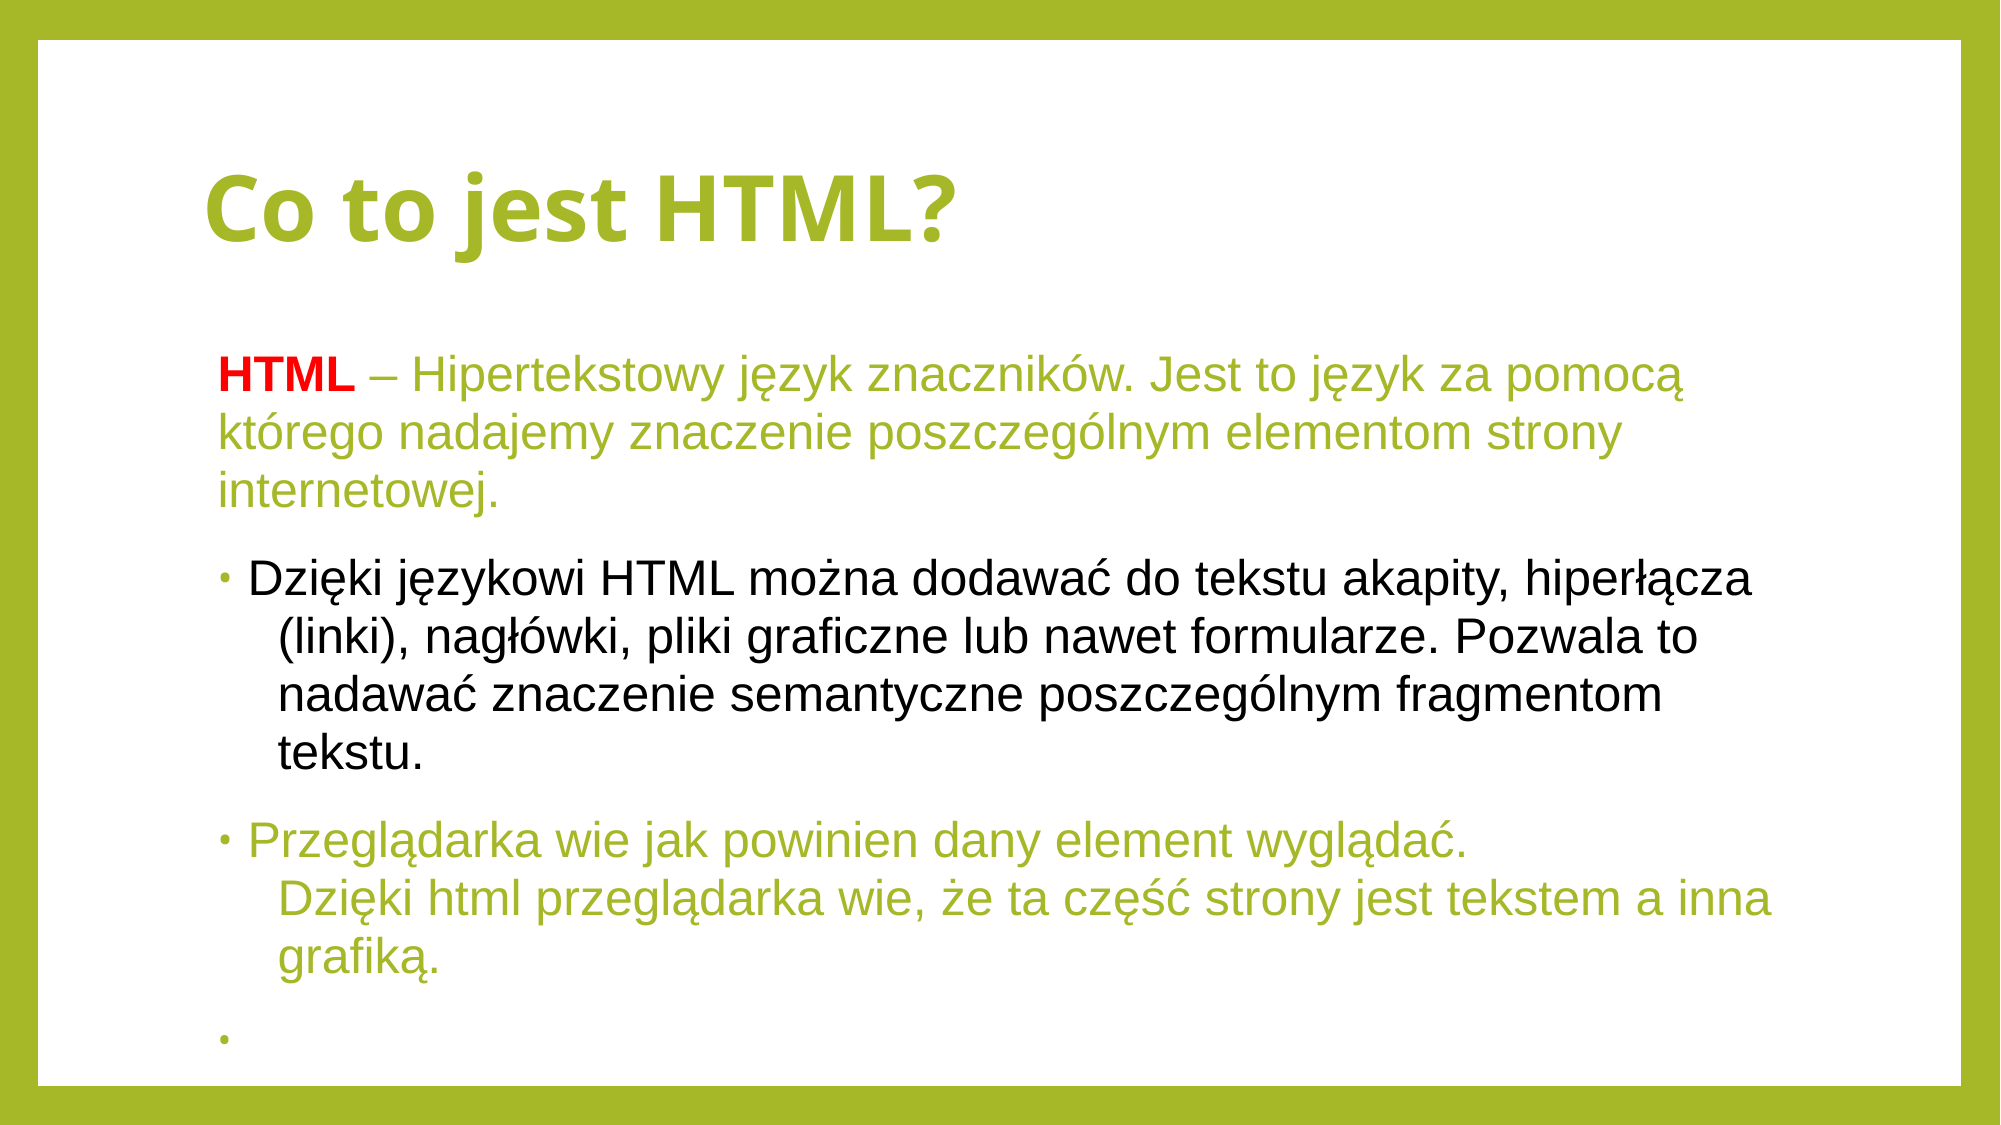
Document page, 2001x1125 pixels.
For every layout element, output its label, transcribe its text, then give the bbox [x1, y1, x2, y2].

list HTML – Hipertekstowy język znaczników. Jest to język za pomocą którego nadajemy znaczenie poszczególnym elementom strony internetowej. Dzięki językowi HTML można dodawać do tekstu akapity, hiperłącza (linki), nagłówki, pliki graficzne lub nawet formularze. Pozwala to nadawać znaczenie semantyczne poszczególnym fragmentom tekstu. Przeglądarka wie jak powinien dany element wyglądać. Dzięki html przeglądarka wie, że ta część strony jest tekstem a inna grafiką. [187, 337, 1808, 1000]
title Co to jest HTML? [187, 99, 1808, 323]
